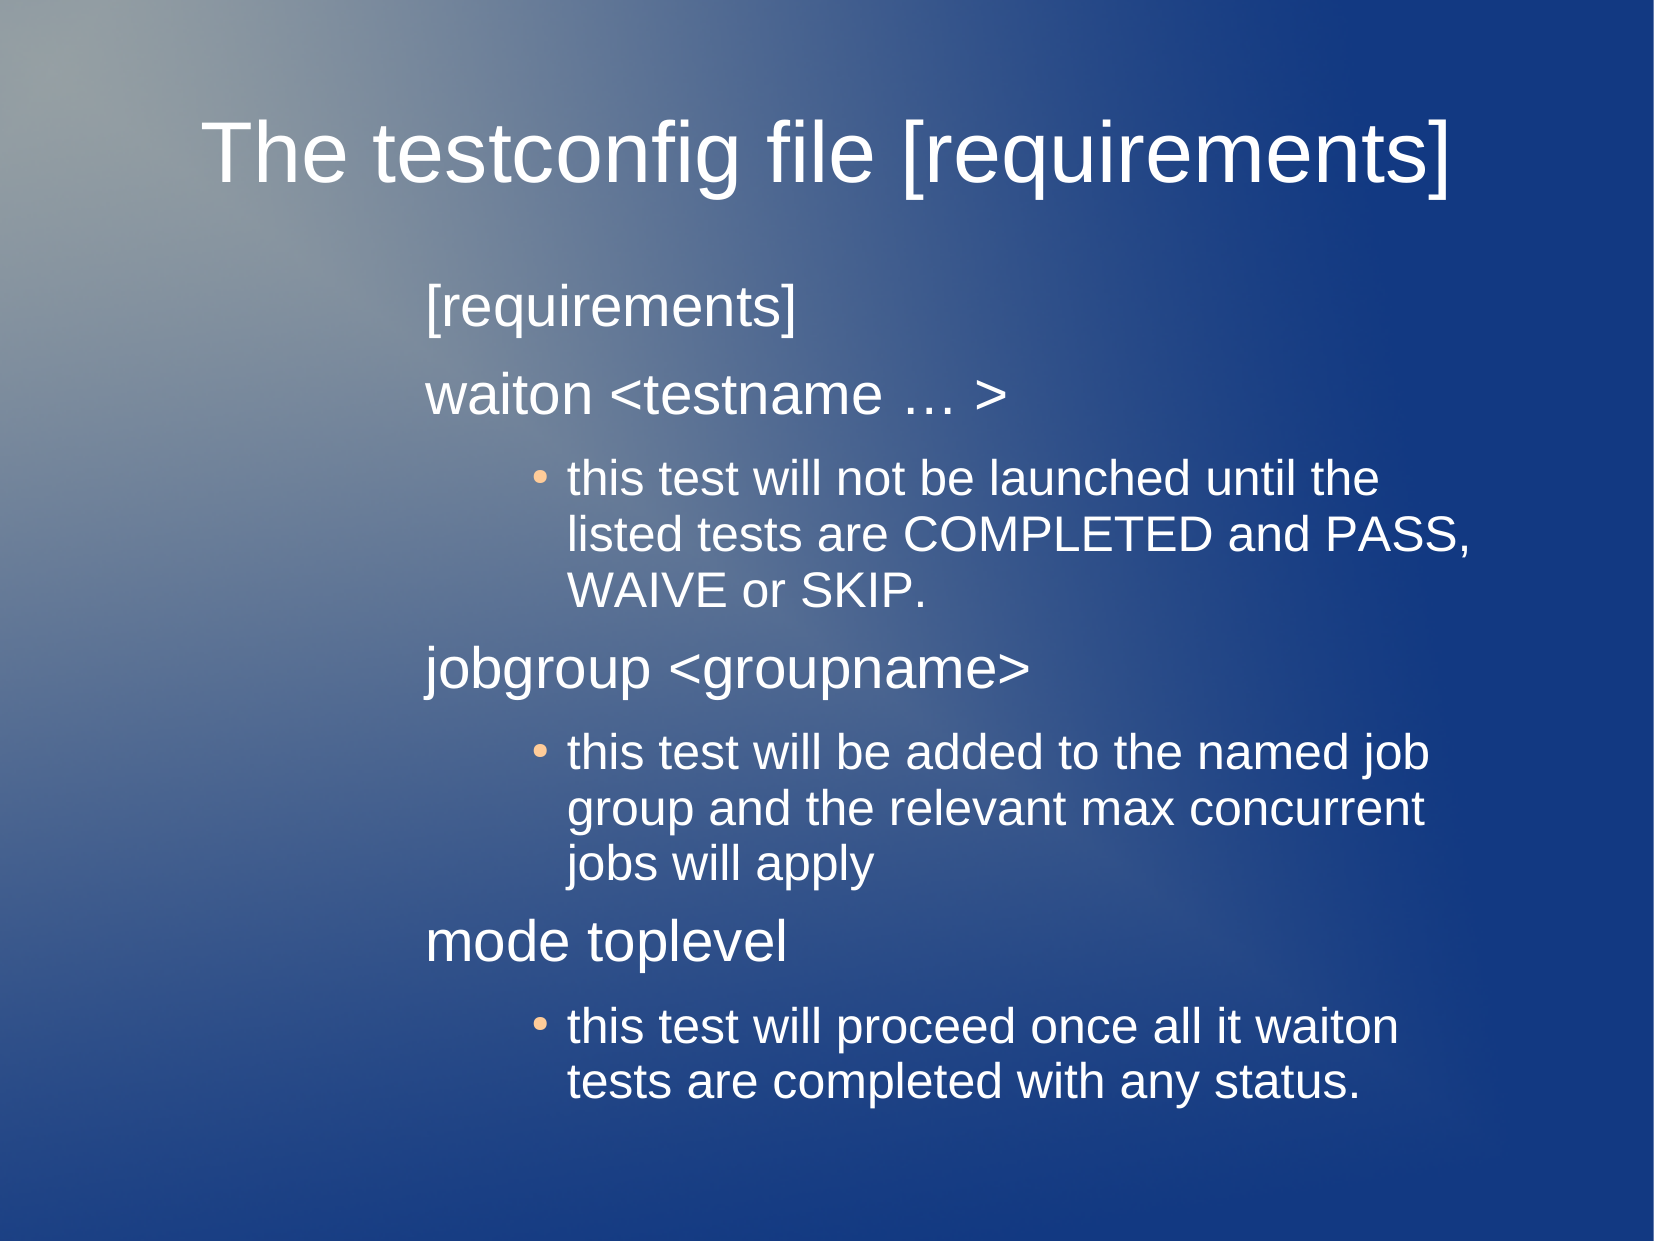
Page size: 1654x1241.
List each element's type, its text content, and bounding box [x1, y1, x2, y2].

list [requirements] waiton <testname … > this test will not be launched until the listed tests are COMPLETED and PASS, WAIVE or SKIP. jobgroup <groupname> this test will be added to the named job group and the relevant max concurrent jobs will apply mode toplevel this test will proceed once all it waiton tests are completed with any status. [141, 273, 1501, 1075]
title The testconfig file [requirements] [82, 49, 1571, 257]
picture [0, 0, 1654, 1241]
